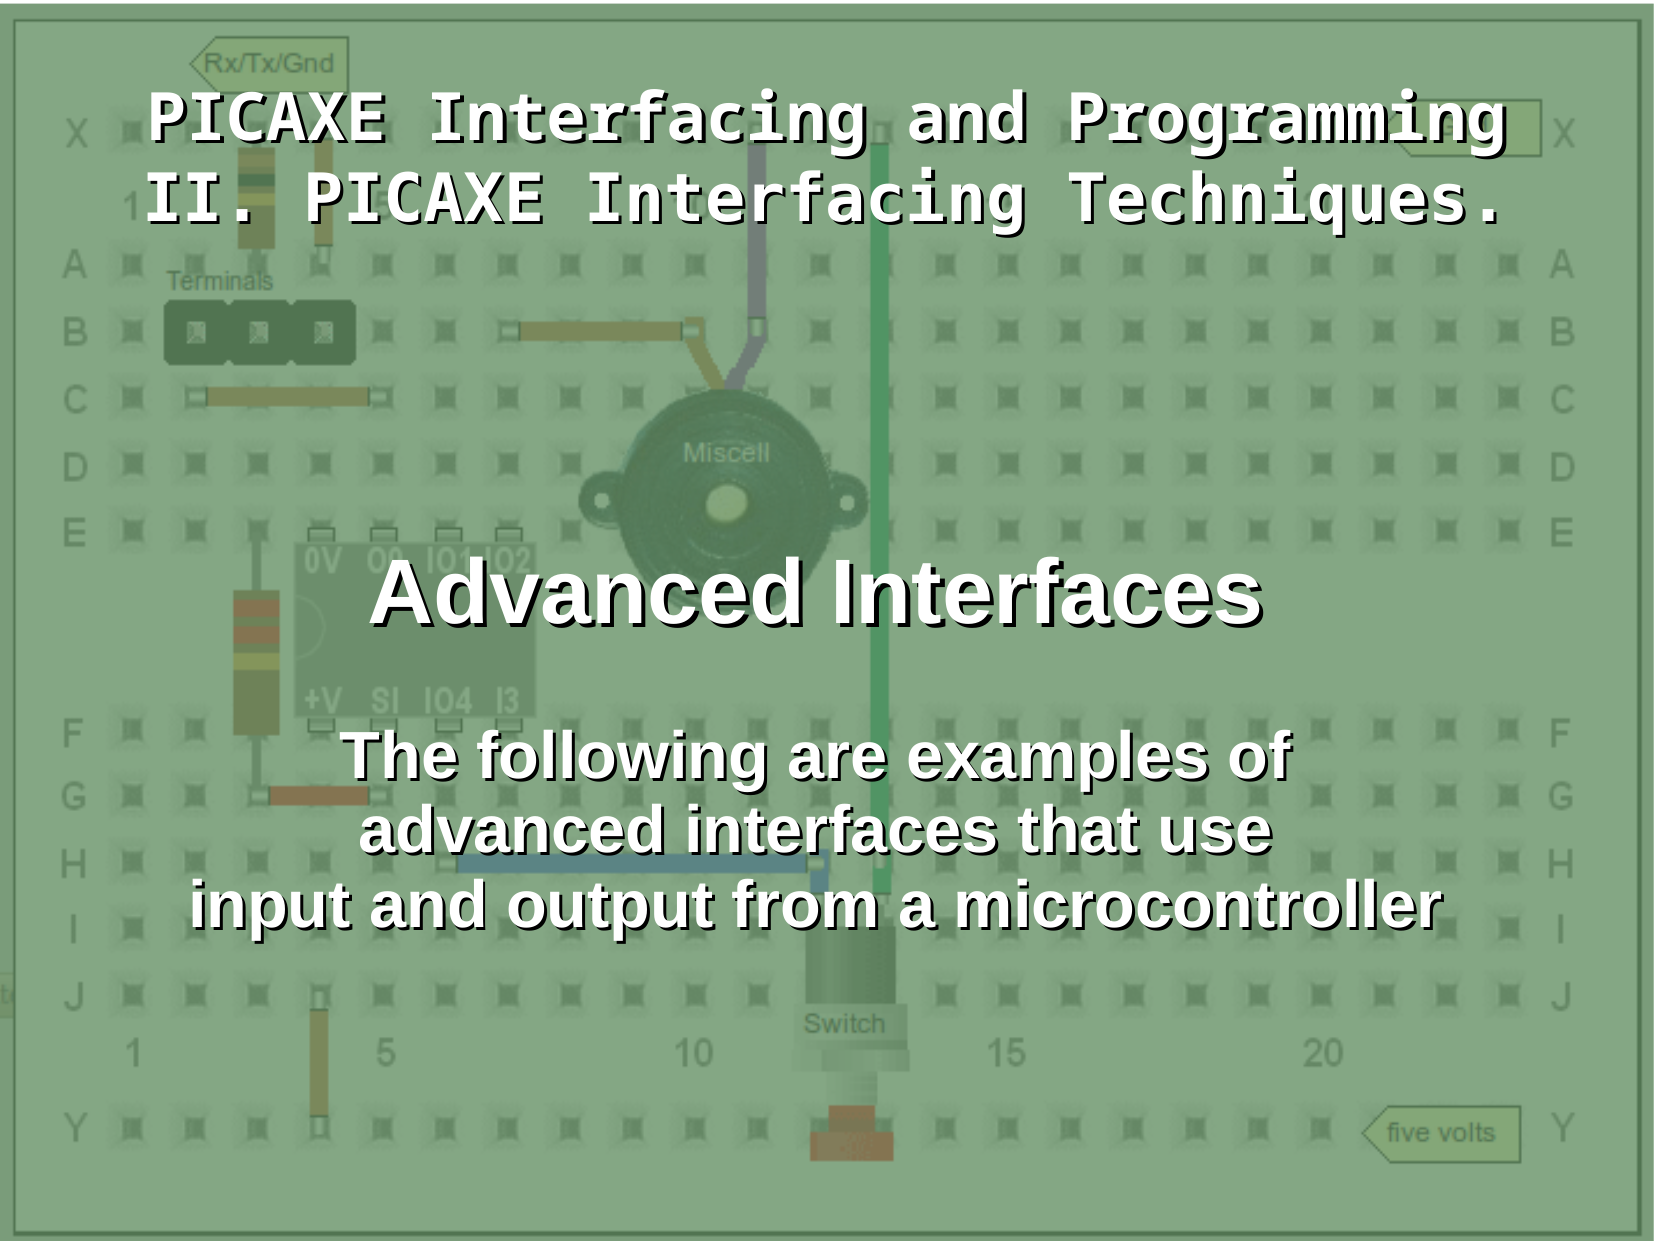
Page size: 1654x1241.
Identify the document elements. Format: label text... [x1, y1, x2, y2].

text_box [71, 304, 1561, 1180]
picture [0, 3, 1654, 1241]
title PICAXE Interfacing and Programming II. PICAXE Interfacing Techniques. [82, 37, 1571, 269]
